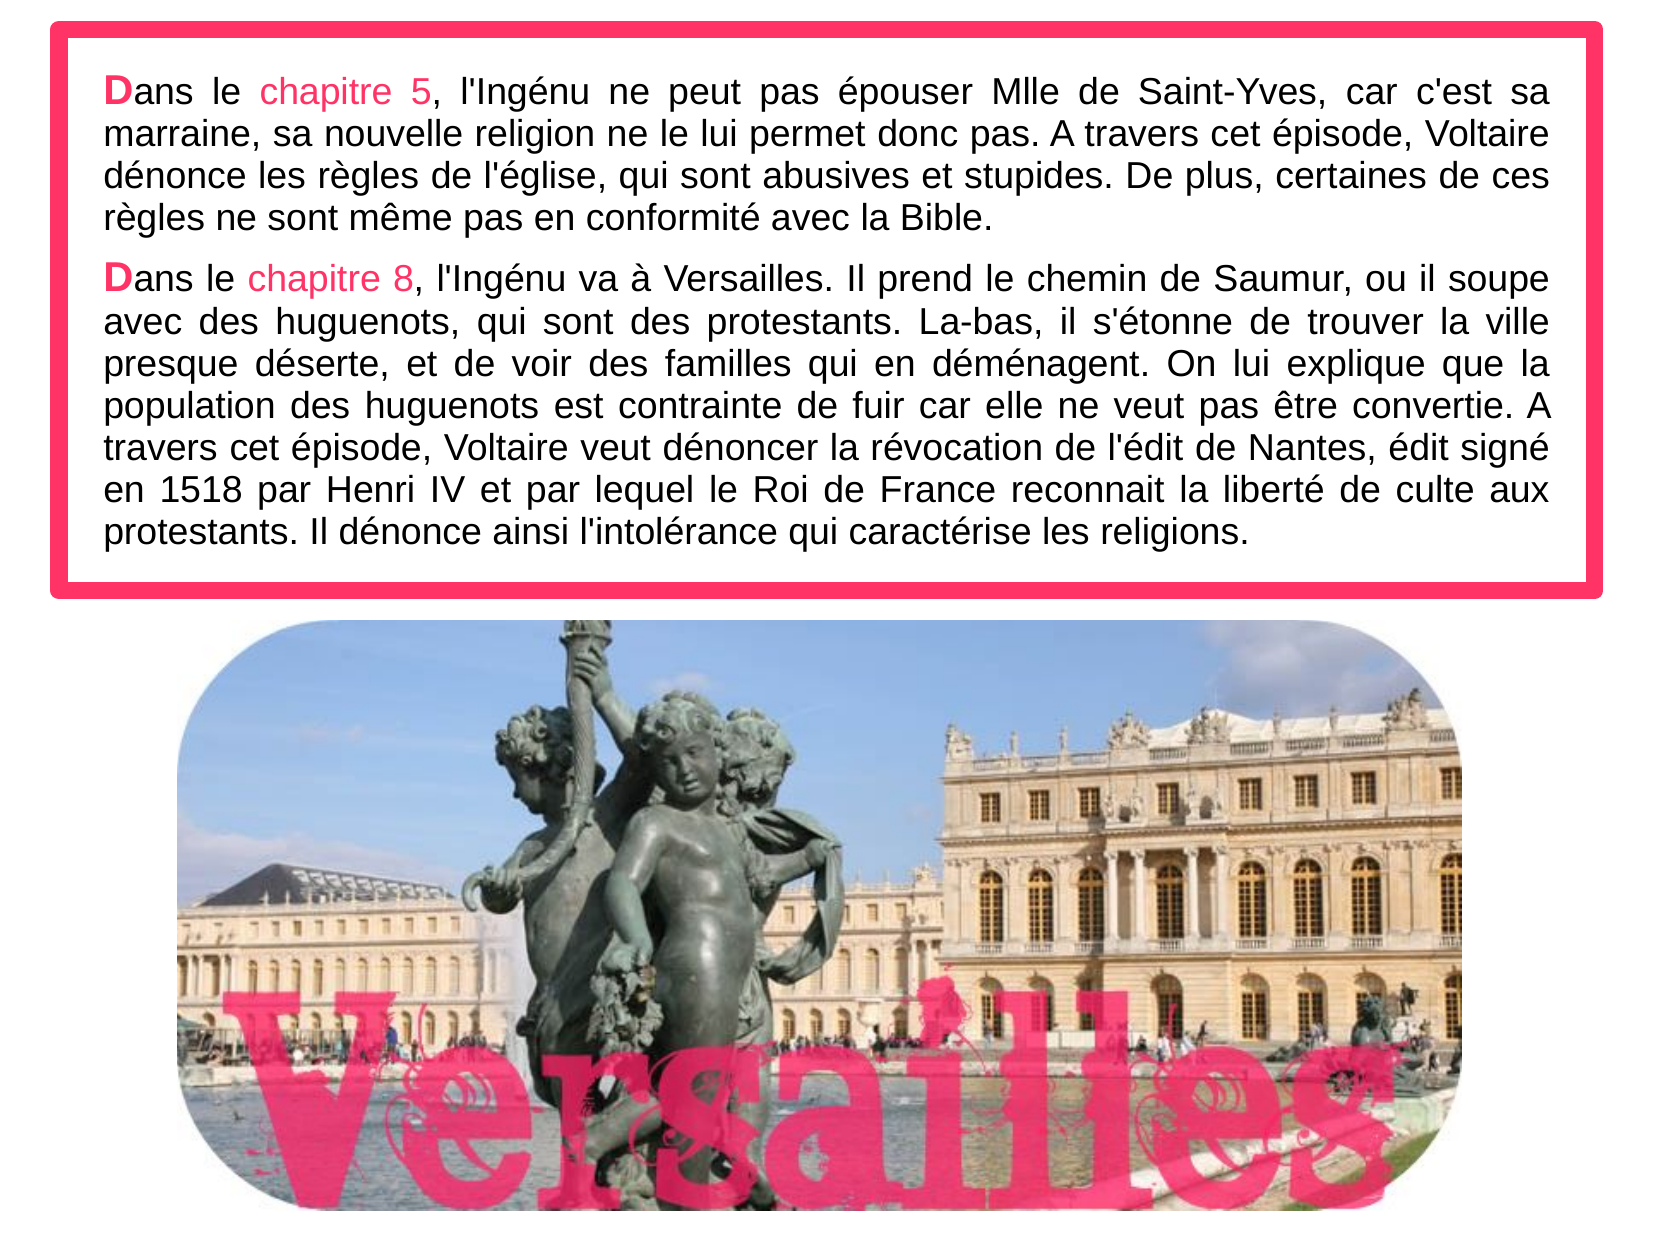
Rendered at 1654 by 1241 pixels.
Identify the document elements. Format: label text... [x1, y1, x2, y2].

picture [177, 620, 1462, 1211]
text_box Dans le chapitre 8, l'Ingénu va à Versailles. Il prend le chemin de Saumur, ou il soupe avec des huguenots, qui sont des protestants. La-bas, il s'étonne de trouver la ville presque déserte, et de voir des familles qui en déménagent. On lui explique que la population des huguenots est contrainte de fuir car elle ne veut pas être convertie. A travers cet épisode, Voltaire veut dénoncer la révocation de l'édit de Nantes, édit signé en 1518 par Henri IV et par lequel le Roi de France reconnait la liberté de culte aux protestants. Il dénonce ainsi l'intolérance qui caractérise les religions. [88, 246, 1565, 562]
text_box Dans le chapitre 5, l'Ingénu ne peut pas épouser Mlle de Saint-Yves, car c'est sa marraine, sa nouvelle religion ne le lui permet donc pas. A travers cet épisode, Voltaire dénonce les règles de l'église, qui sont abusives et stupides. De plus, certaines de ces règles ne sont même pas en conformité avec la Bible. [88, 59, 1565, 246]
